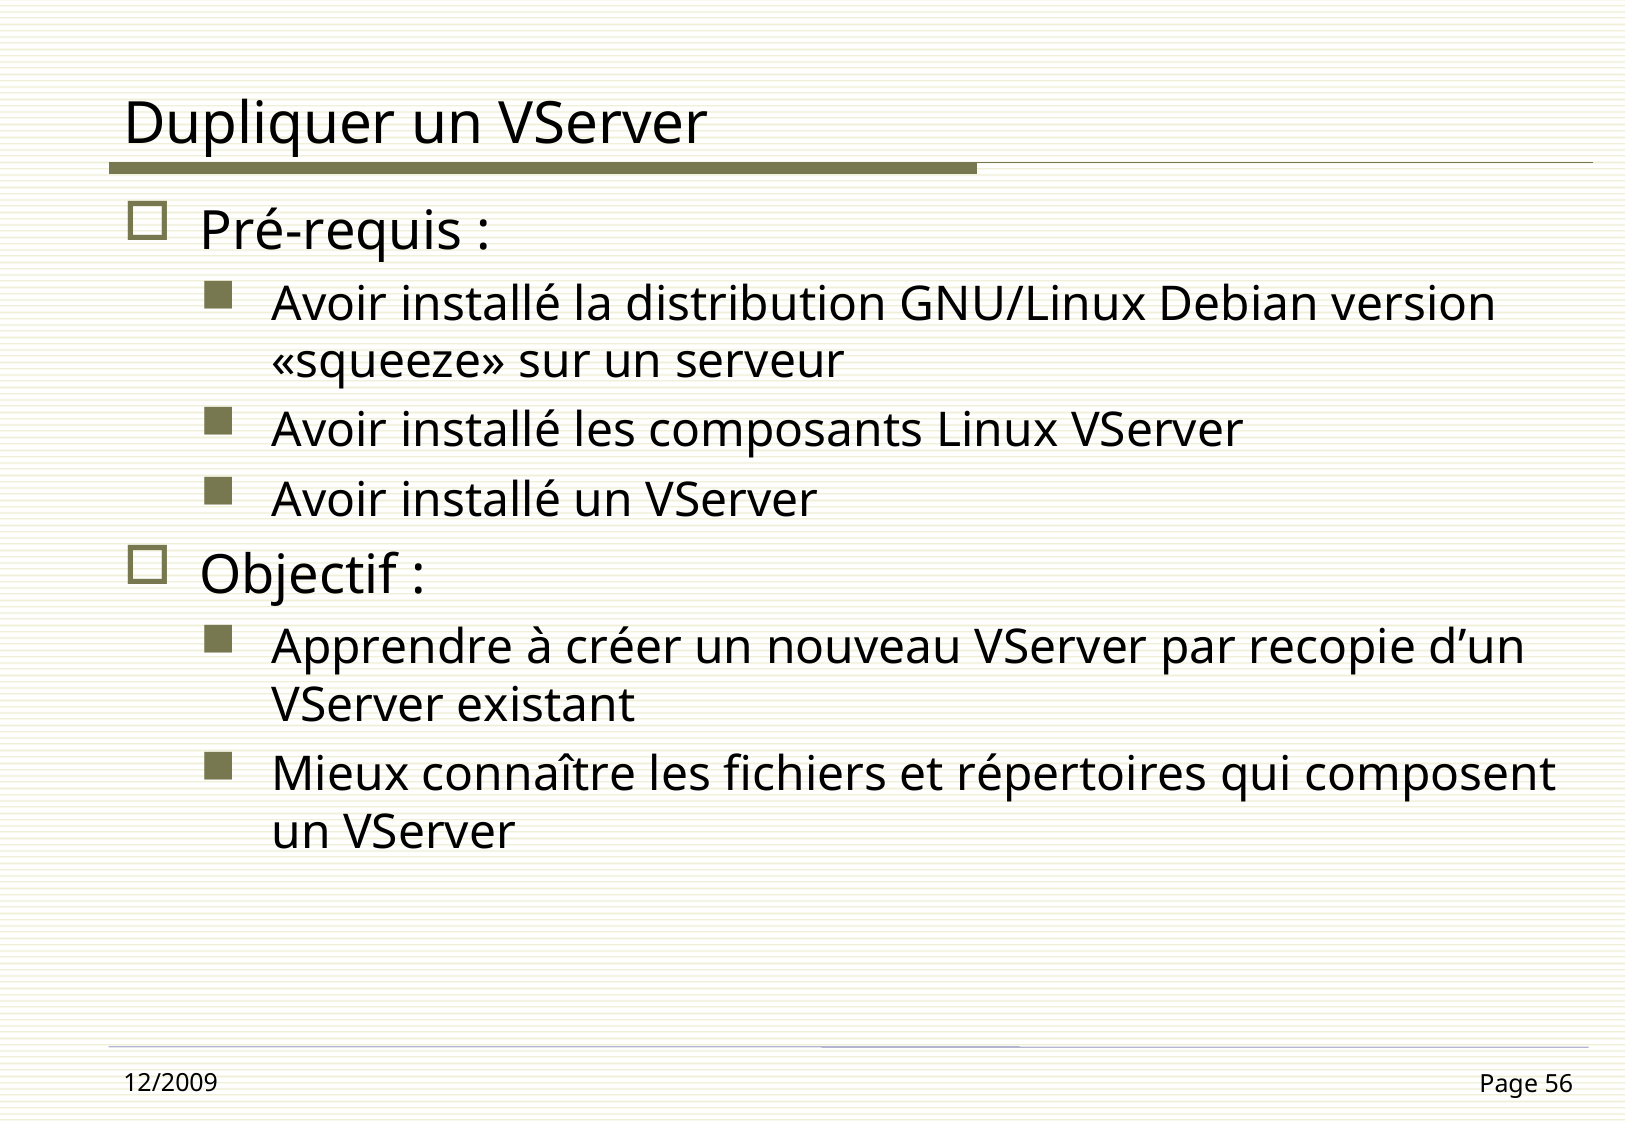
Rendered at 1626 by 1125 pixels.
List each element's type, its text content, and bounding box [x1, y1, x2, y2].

title Dupliquer un VServer [108, 12, 1596, 163]
picture [0, 0, 1626, 1125]
list Pré-requis : Avoir installé la distribution GNU/Linux Debian version «squeeze» sur un serveur Avoir installé les composants Linux VServer Avoir installé un VServer Objectif : Apprendre à créer un nouveau VServer par recopie d’un VServer existant Mieux connaître les fichiers et répertoires qui composent un VServer [108, 187, 1595, 1035]
